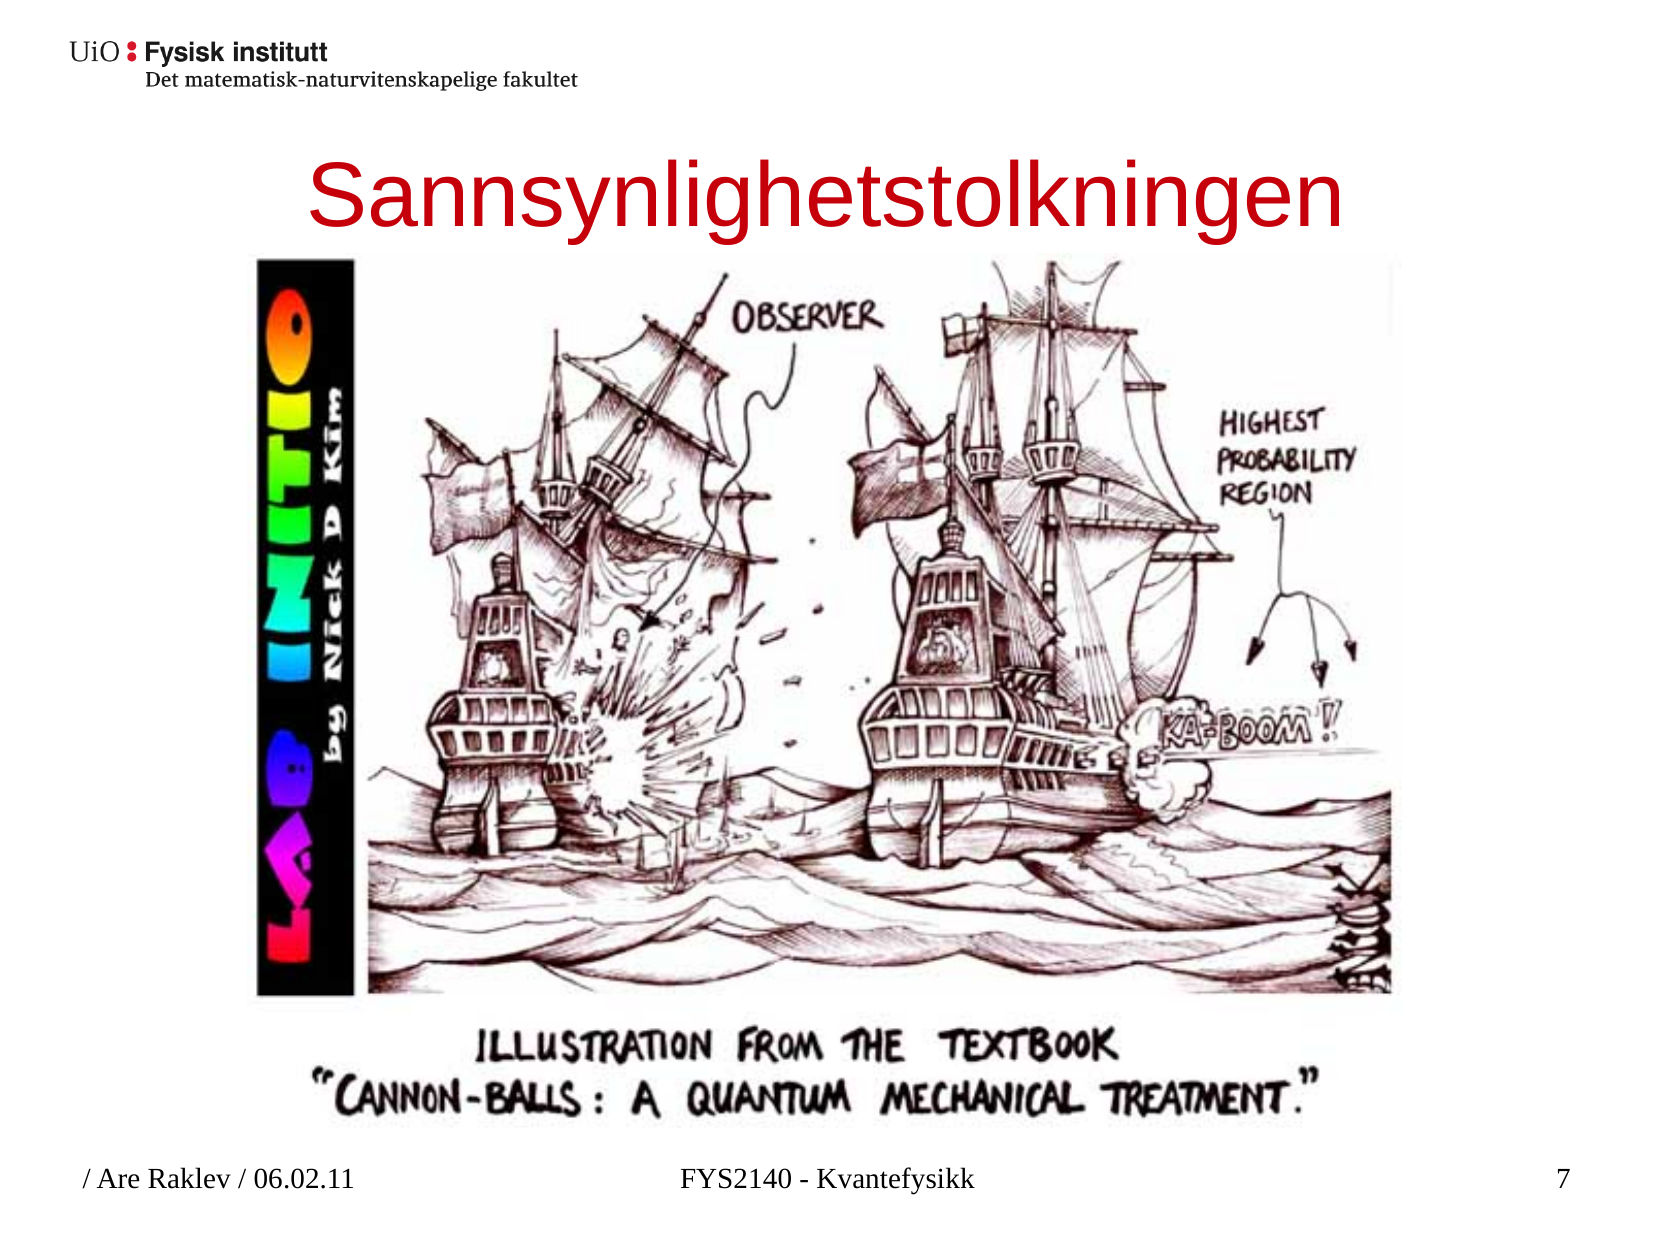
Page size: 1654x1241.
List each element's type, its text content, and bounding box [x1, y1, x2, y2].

picture [68, 37, 581, 93]
picture [247, 253, 1404, 1155]
title Sannsynlighetstolkningen [82, 90, 1571, 298]
